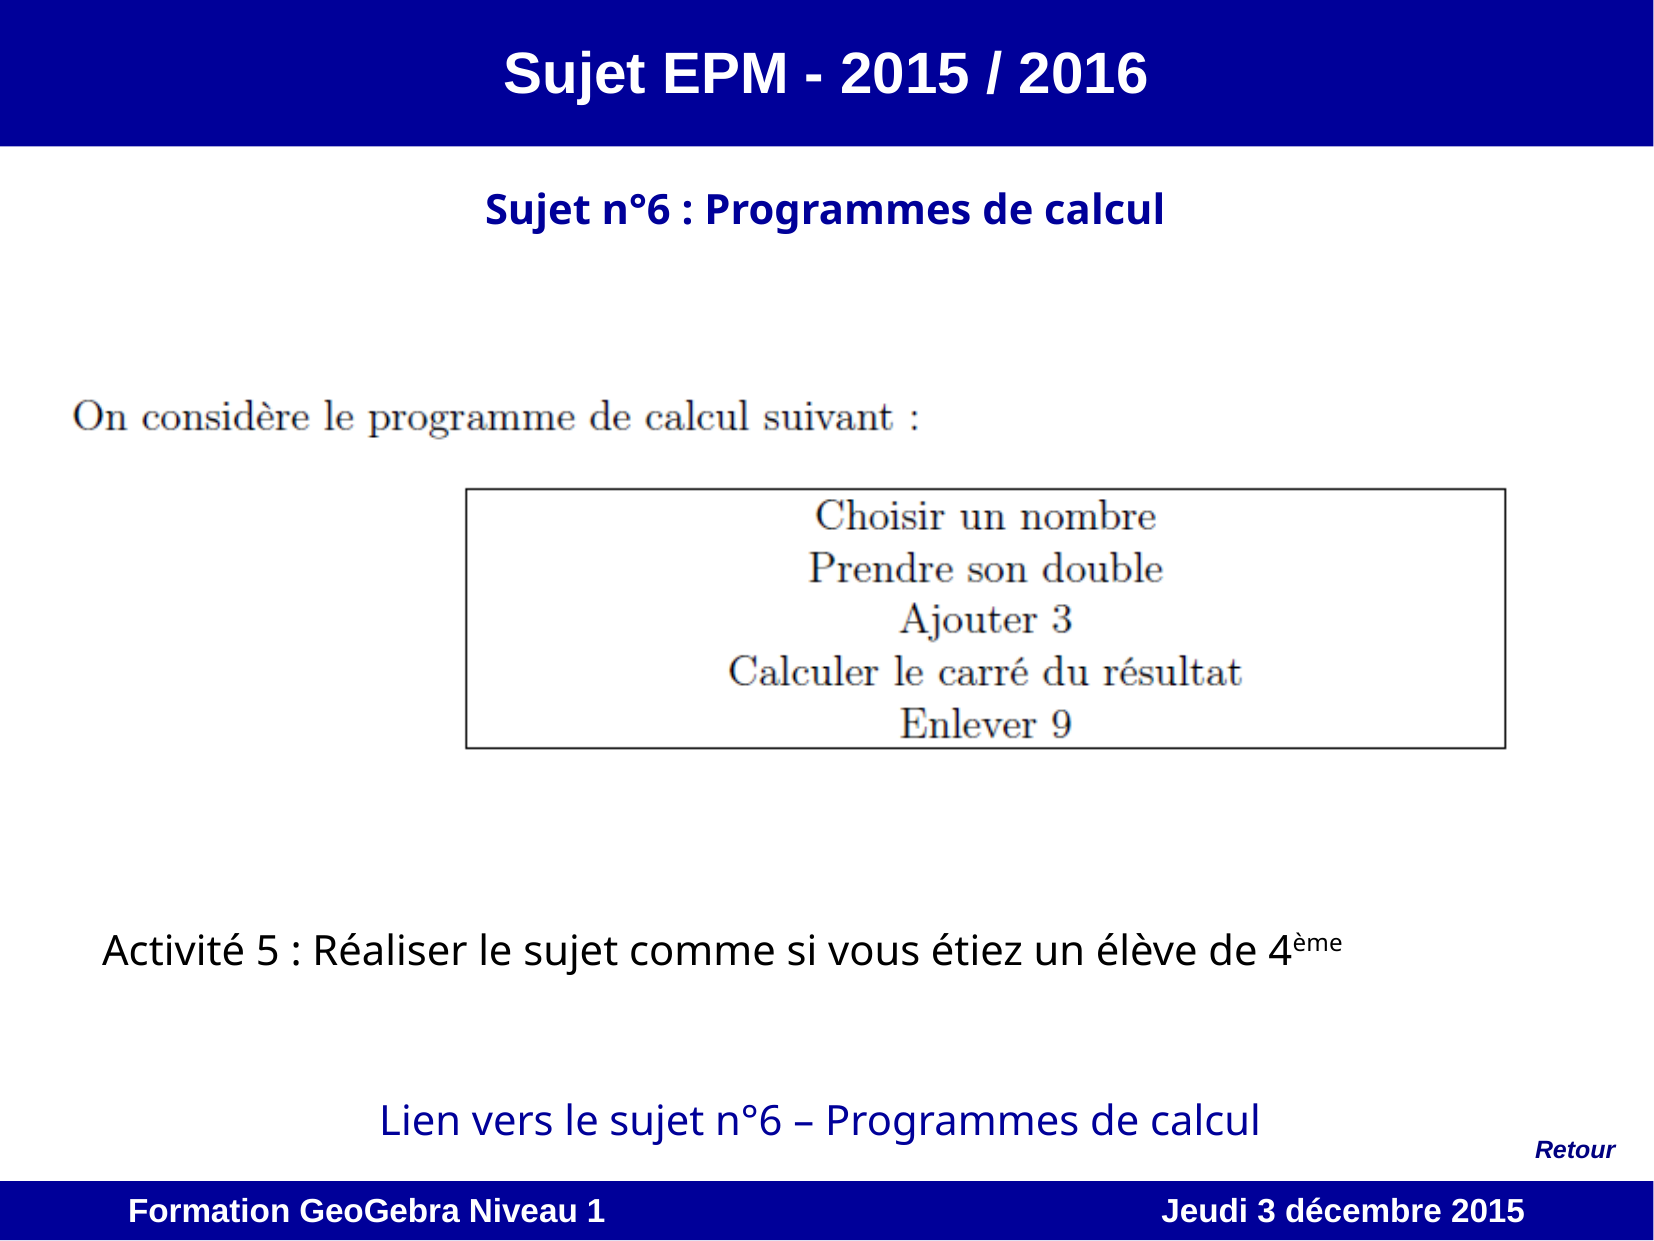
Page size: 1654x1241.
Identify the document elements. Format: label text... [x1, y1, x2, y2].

text_box Retour [1520, 1128, 1637, 1172]
title Sujet EPM - 2015 / 2016 [0, 0, 1654, 147]
picture [63, 356, 1599, 785]
text_box Formation GeoGebra Niveau 1 Jeudi 3 décembre 2015 [0, 1181, 1654, 1241]
subtitle Sujet n°6 : Programmes de calcul Activité 5 : Réaliser le sujet comme si vous étiez un élève de 4ème Lien vers le sujet n°6 – Programmes de calcul [28, 146, 1623, 1181]
